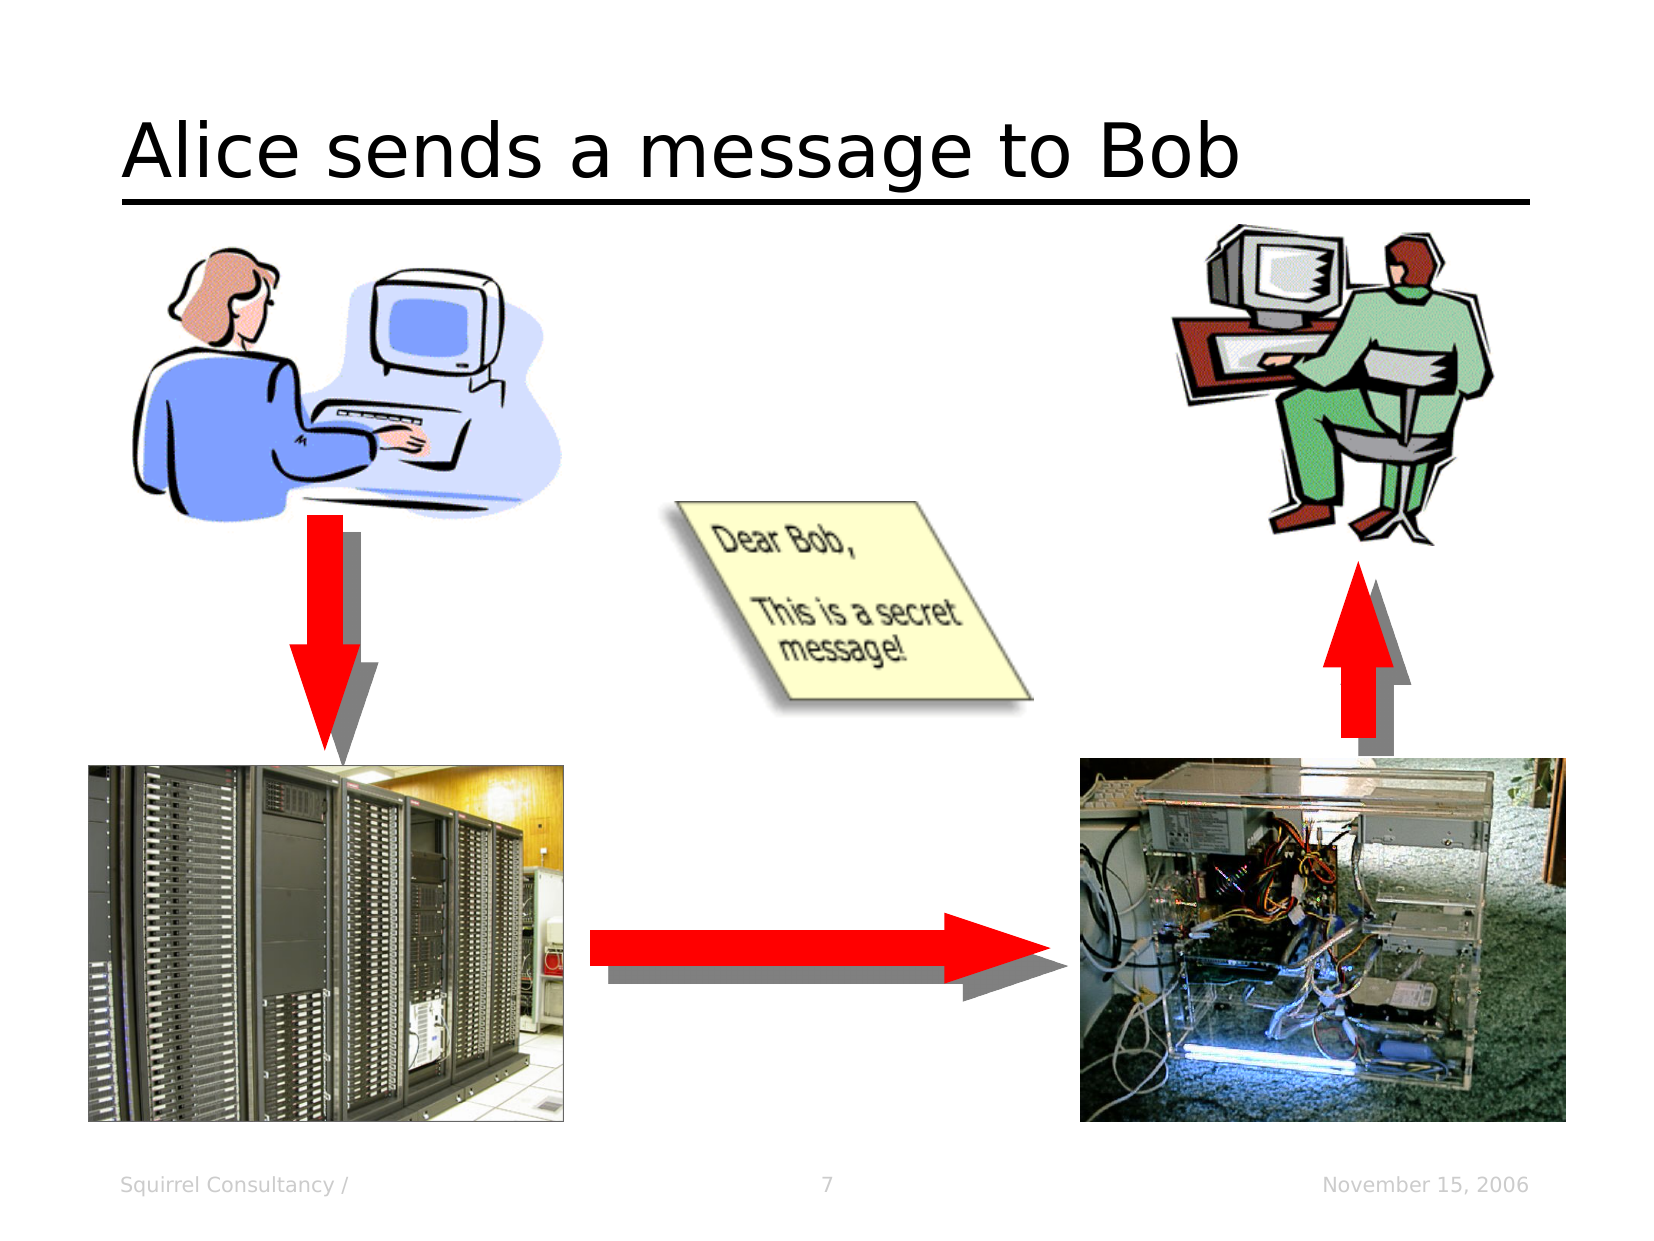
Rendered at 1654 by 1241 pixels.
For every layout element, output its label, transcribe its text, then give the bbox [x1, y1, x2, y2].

title Alice sends a message to Bob [121, 102, 1534, 200]
picture [1118, 224, 1548, 546]
picture [88, 765, 564, 1123]
picture [132, 224, 562, 546]
picture [633, 501, 1034, 739]
picture [1080, 758, 1566, 1123]
